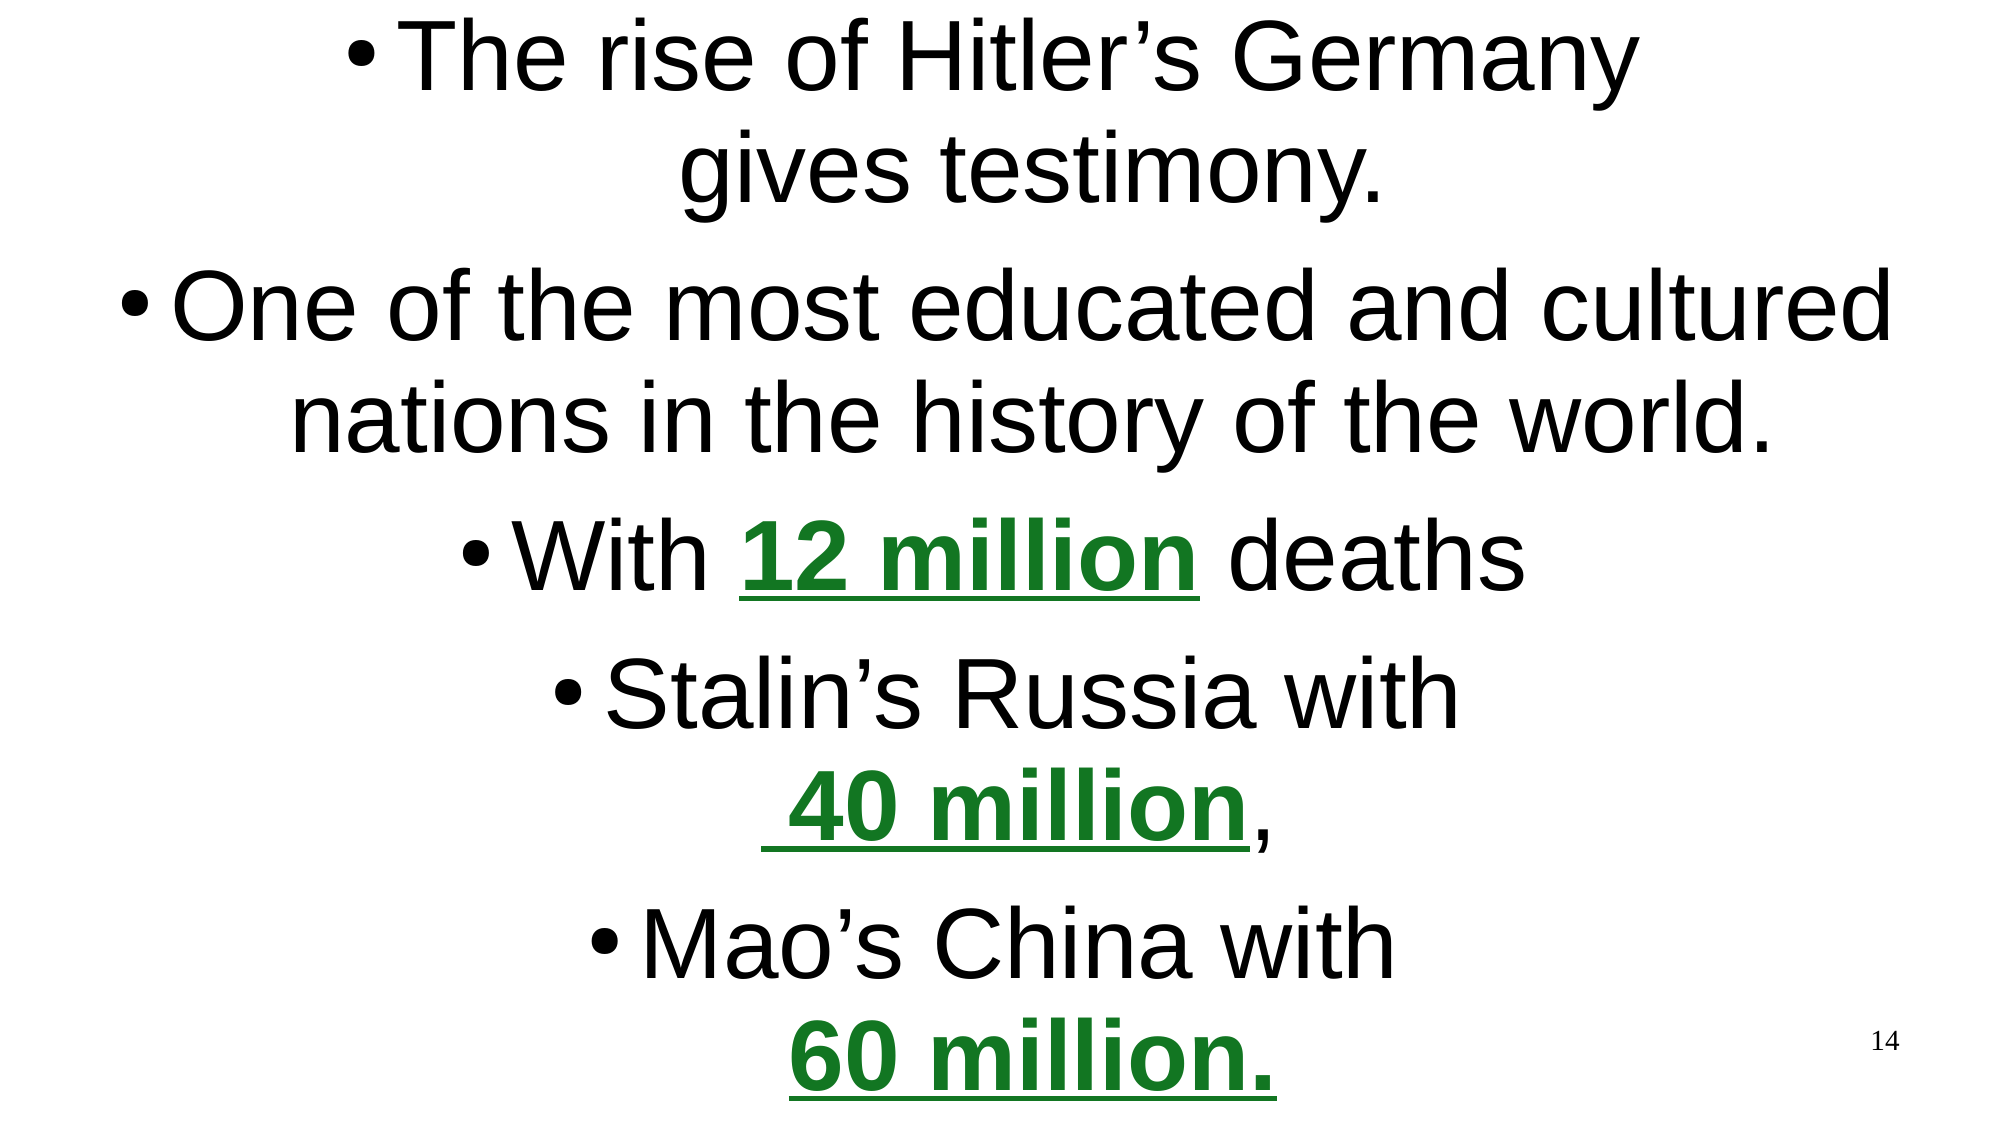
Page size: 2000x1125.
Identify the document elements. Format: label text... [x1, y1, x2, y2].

list The rise of Hitler’s Germany gives testimony. One of the most educated and cultured nations in the history of the world. With 12 million deaths Stalin’s Russia with 40 million, Mao’s China with 60 million. [0, 0, 1996, 1123]
